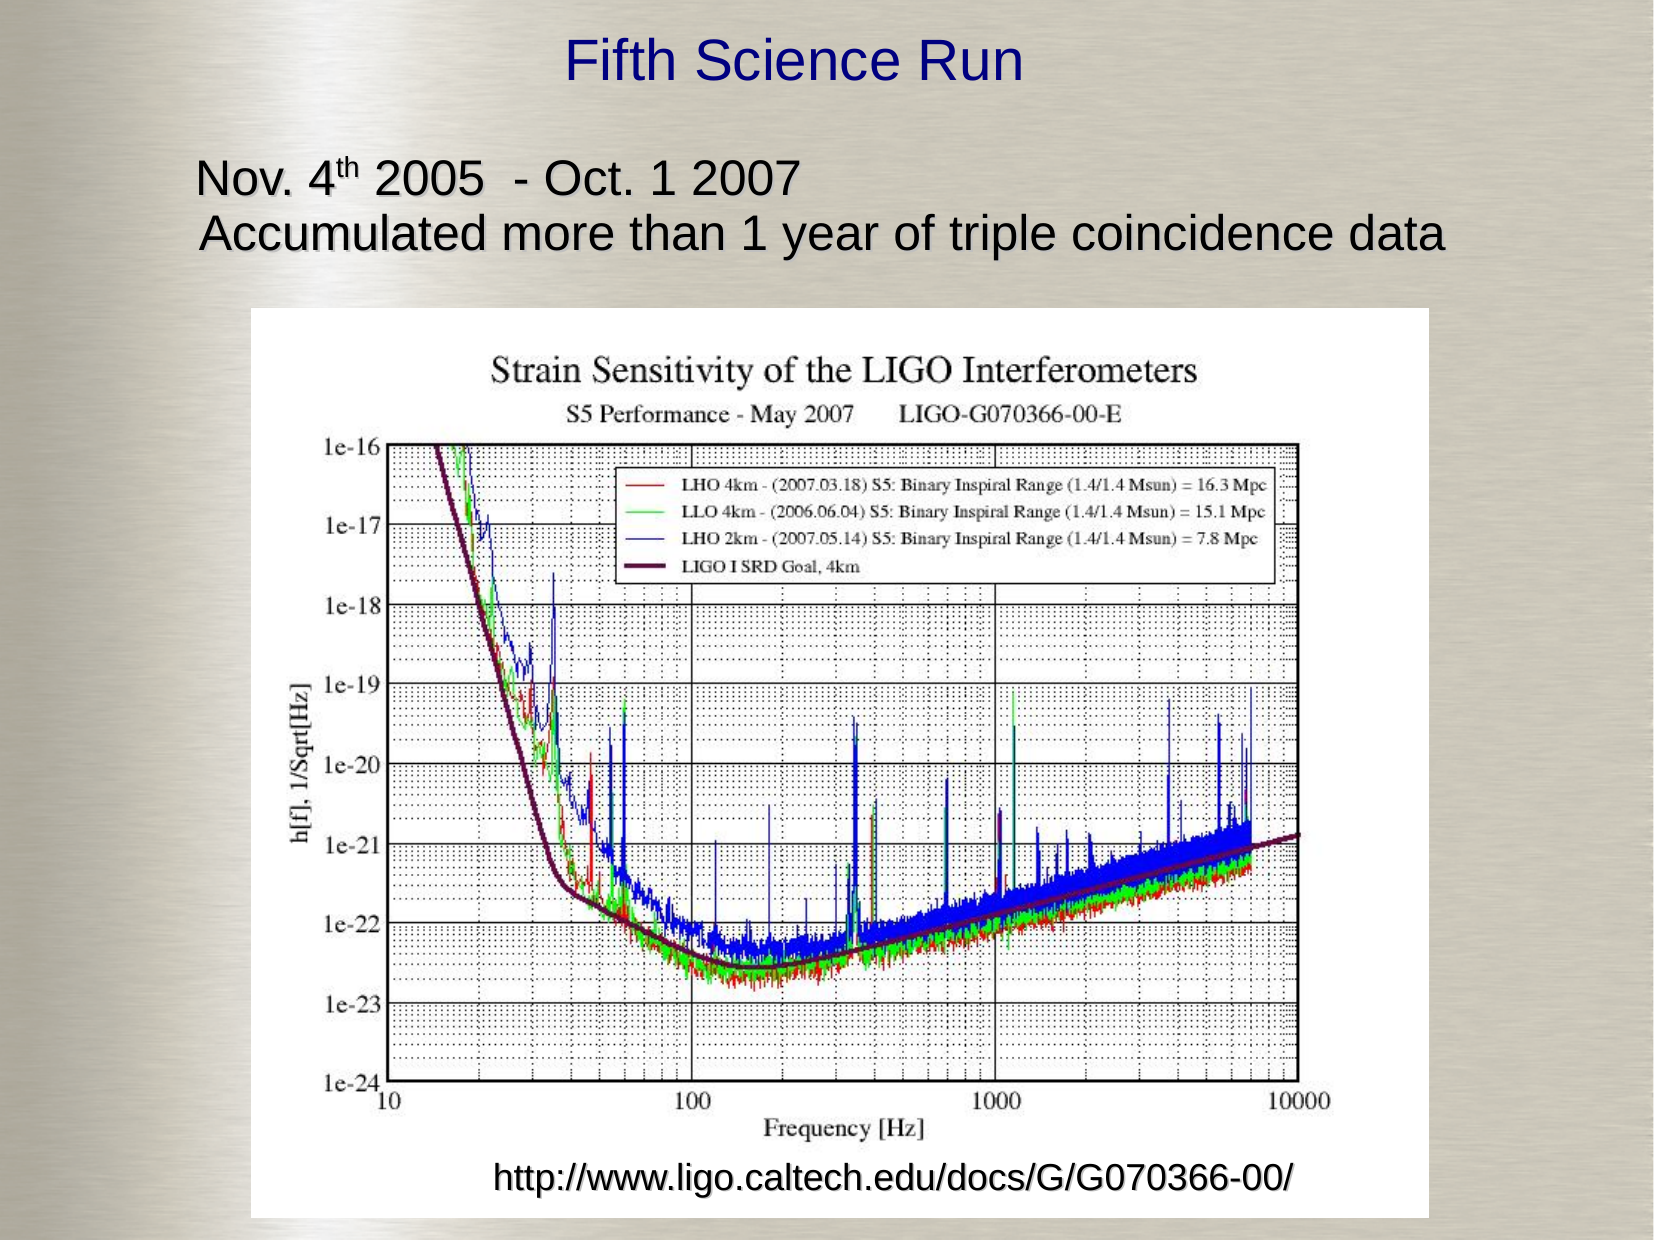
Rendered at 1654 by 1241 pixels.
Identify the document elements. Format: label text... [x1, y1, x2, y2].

text_box Fifth Science Run [549, 19, 1041, 100]
text_box http://www.ligo.caltech.edu/docs/G/G070366-00/ [478, 1148, 1307, 1206]
text_box Nov. 4th 2005 - Oct. 1 2007 Accumulated more than 1 year of triple coincidence data [169, 142, 1493, 271]
picture [0, 0, 1654, 1240]
